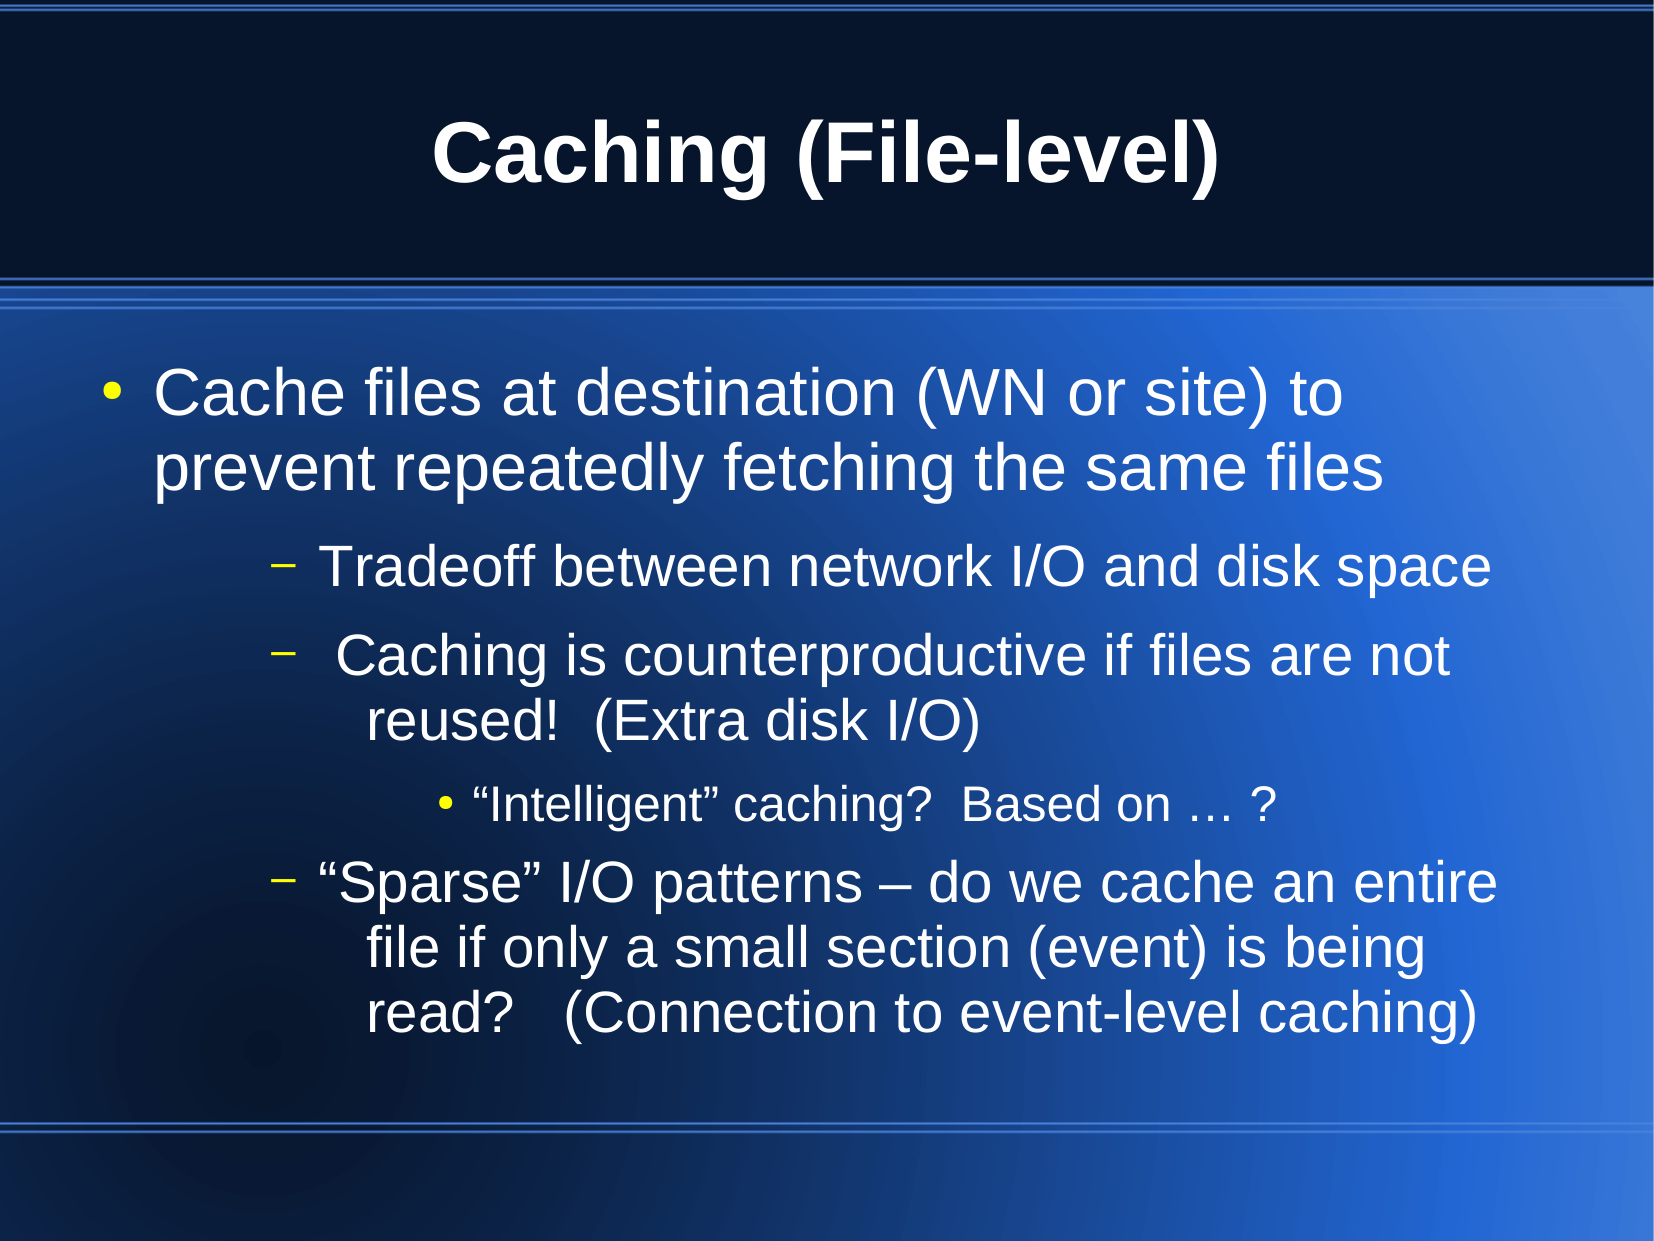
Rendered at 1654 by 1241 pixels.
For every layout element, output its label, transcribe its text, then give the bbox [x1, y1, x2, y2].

picture [0, 0, 1654, 1241]
list Cache files at destination (WN or site) to prevent repeatedly fetching the same files Tradeoff between network I/O and disk space Caching is counterproductive if files are not reused! (Extra disk I/O) “Intelligent” caching? Based on … ? “Sparse” I/O patterns – do we cache an entire file if only a small section (event) is being read? (Connection to event-level caching) [82, 355, 1571, 1058]
title Caching (File-level) [82, 49, 1571, 257]
